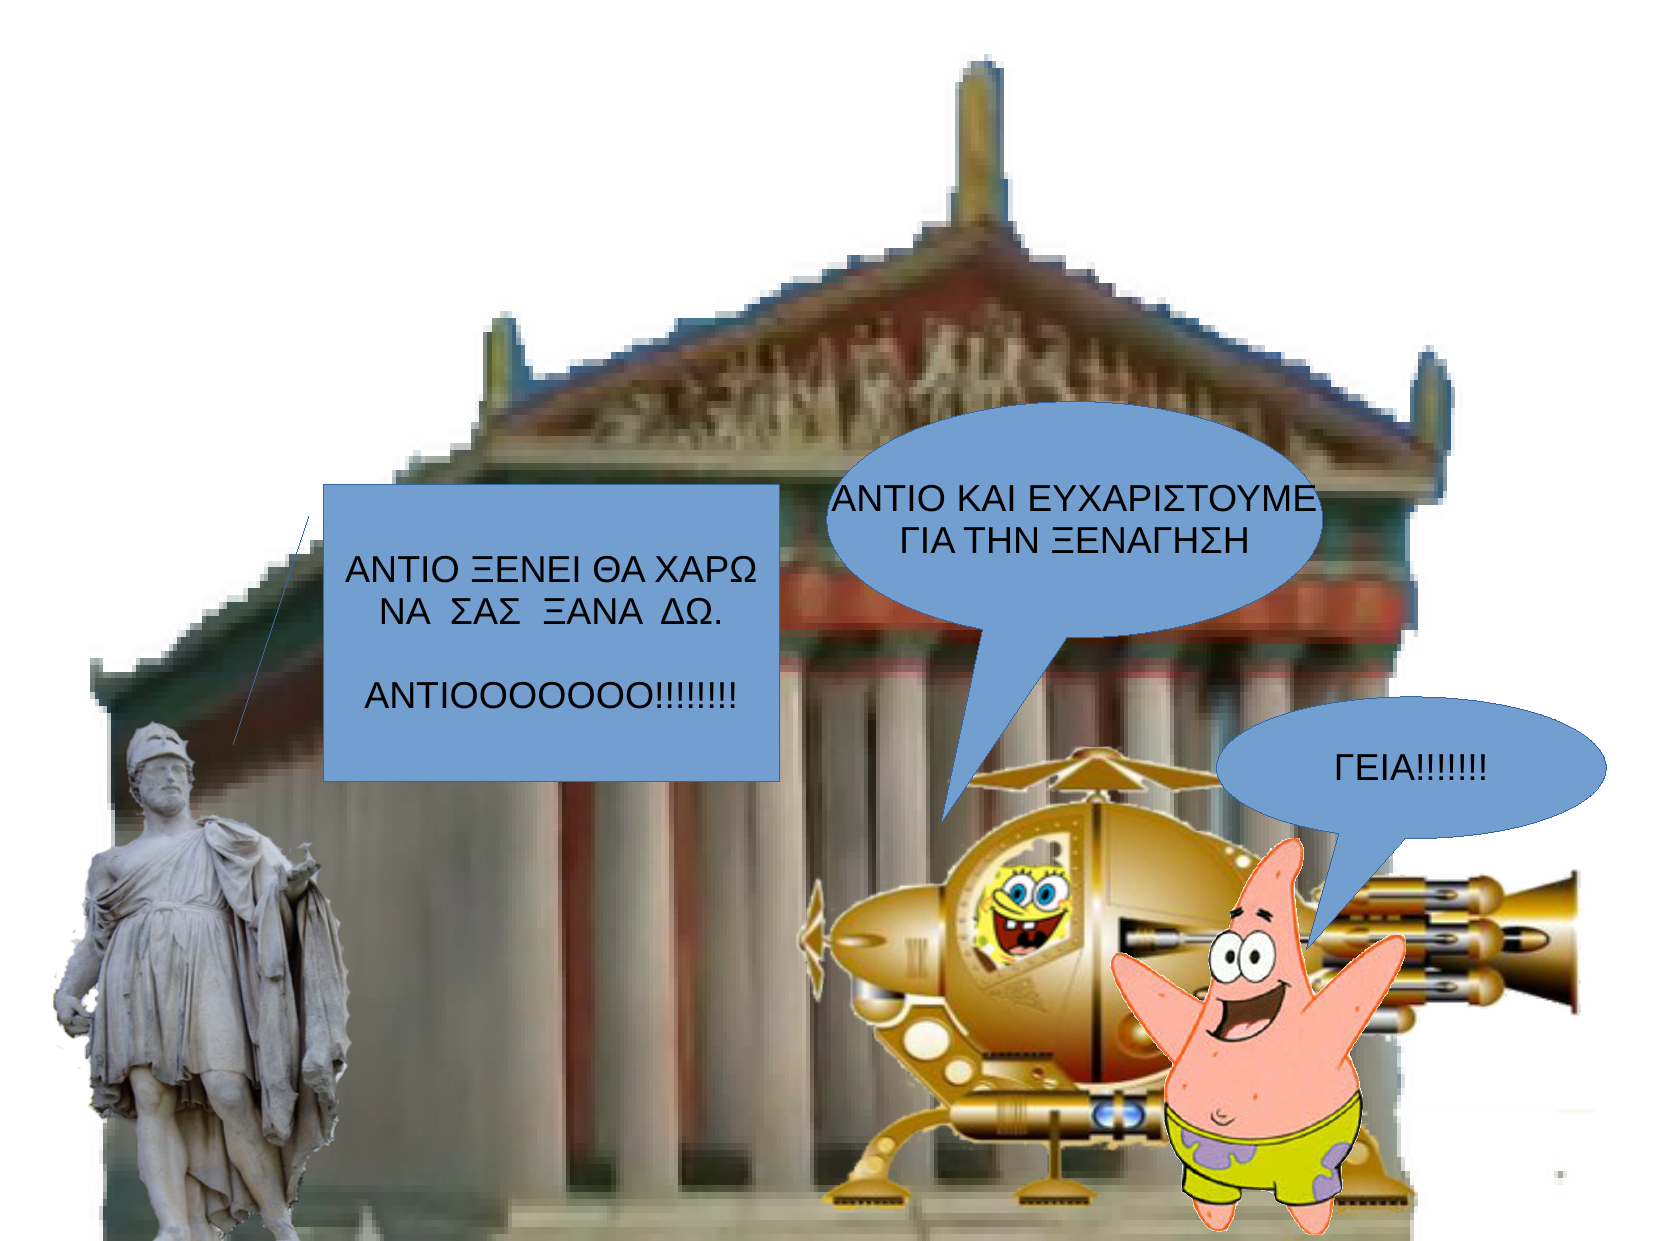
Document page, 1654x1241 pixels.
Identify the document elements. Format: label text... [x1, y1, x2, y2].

text_box ΑΝΤΙΟ ΞΕΝΕΙ ΘΑ ΧΑΡΩ ΝΑ ΣΑΣ ΞΑΝΑ ΔΩ. ΑΝΤΙΟΟΟΟΟΟΟ!!!!!!!! [323, 484, 780, 781]
text_box ΓΕΙΑ!!!!!!! [1216, 696, 1607, 950]
picture [0, 0, 1654, 1241]
text_box ΑΝΤΙΟ ΚΑΙ ΕΥΧΑΡΙΣΤΟΥΜΕ ΓΙΑ ΤΗΝ ΞΕΝΑΓΗΣΗ [826, 401, 1323, 824]
